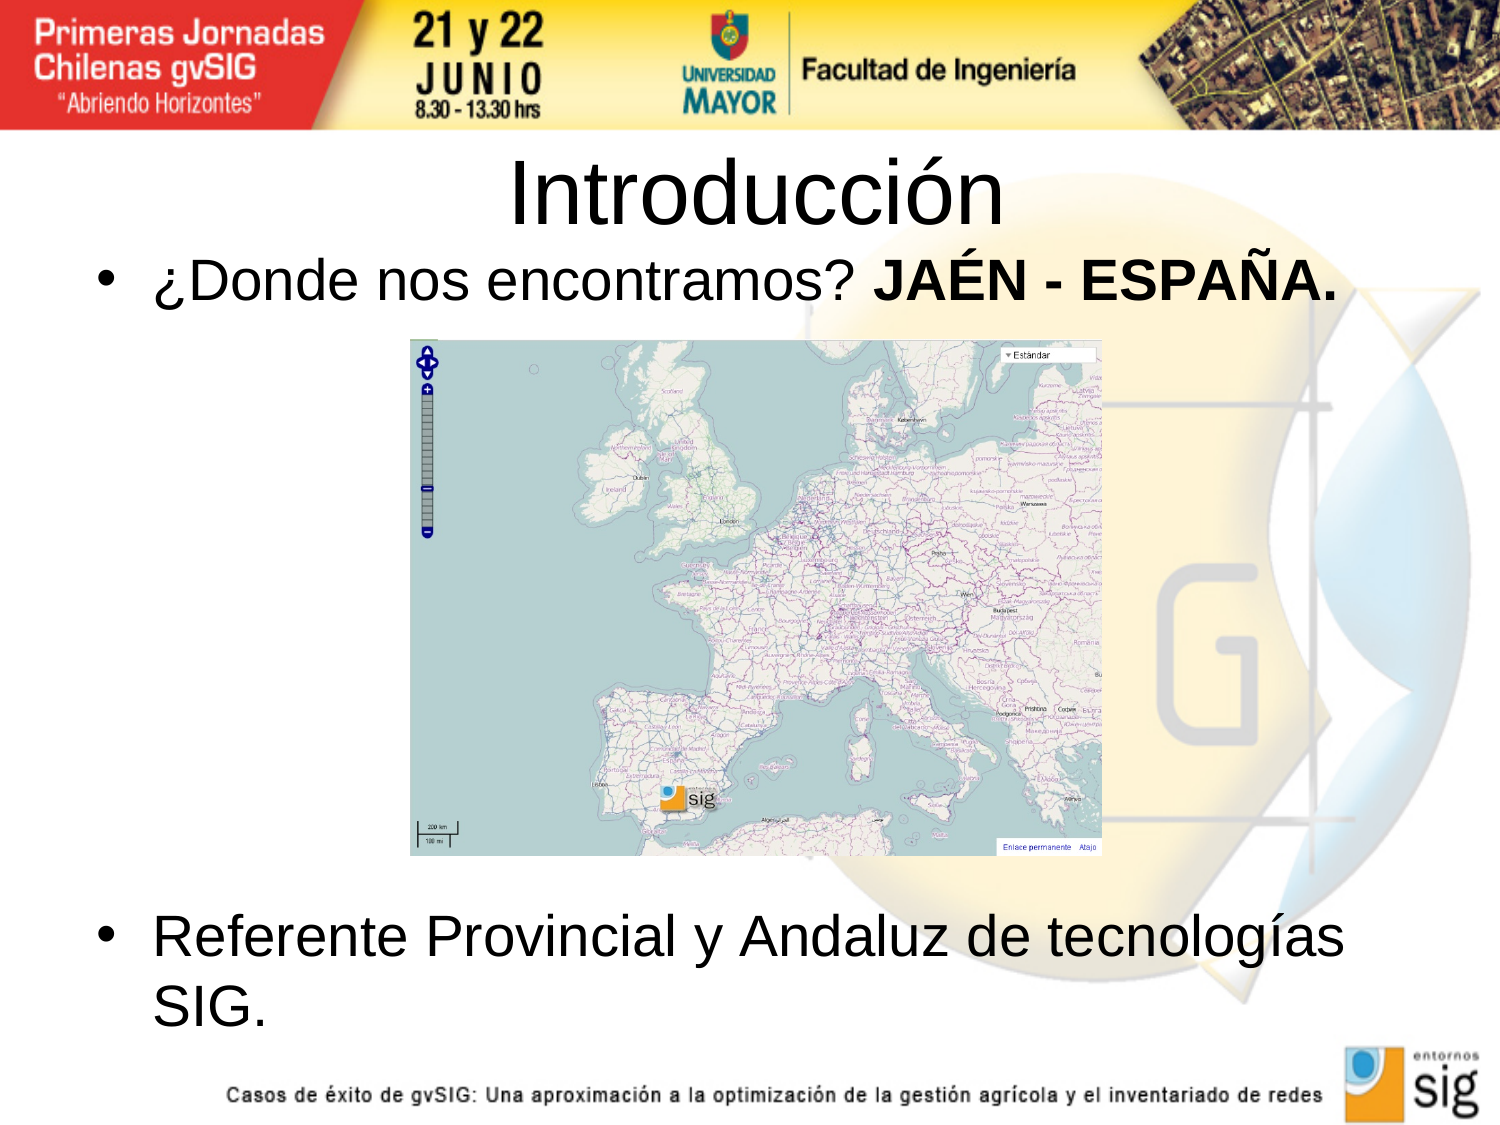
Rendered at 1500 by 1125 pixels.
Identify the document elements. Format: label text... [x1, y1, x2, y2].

list ¿Donde nos encontramos? JAÉN - ESPAÑA. Referente Provincial y Andaluz de tecnologías SIG. [82, 234, 1433, 1125]
picture [0, 0, 1500, 1125]
picture [410, 339, 1102, 856]
title Introducción [82, 93, 1433, 234]
